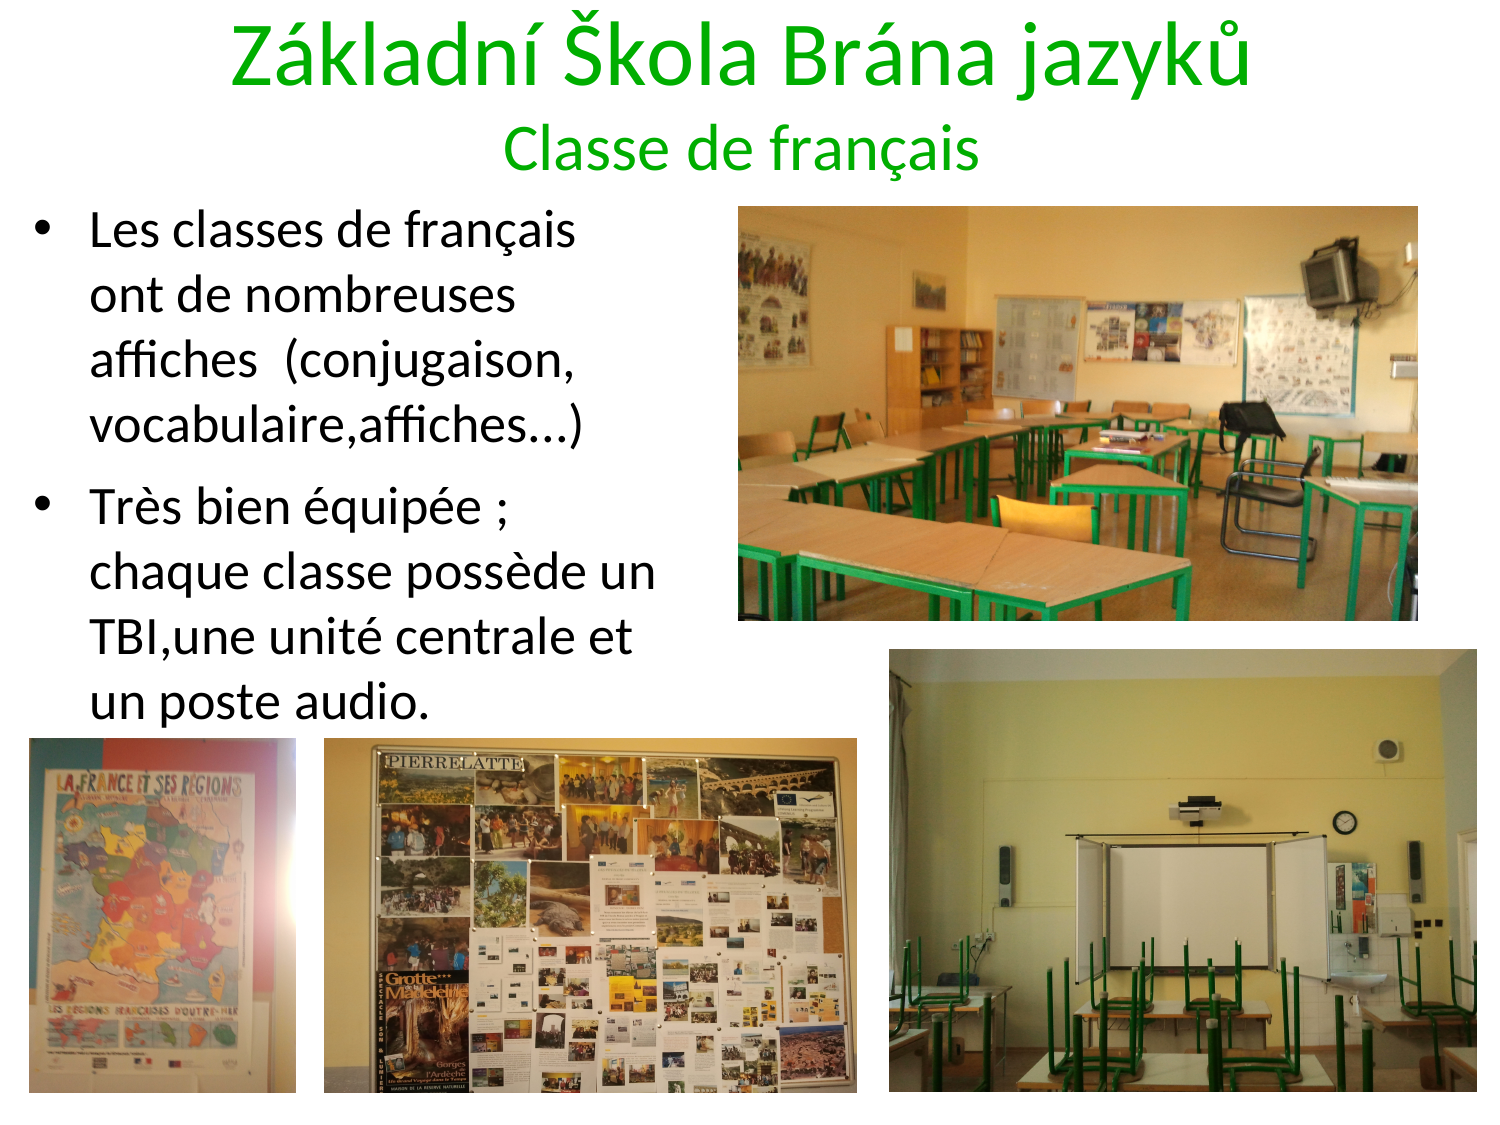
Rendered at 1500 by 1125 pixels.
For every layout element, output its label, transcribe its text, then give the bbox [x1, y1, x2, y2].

picture [29, 738, 296, 1093]
list Les classes de français ont de nombreuses affiches (conjugaison, vocabulaire,affiches...) Très bien équipée ; chaque classe possède un TBI,une unité centrale et un poste audio. [18, 186, 678, 738]
picture [889, 649, 1477, 1092]
picture [324, 738, 857, 1093]
title Základní Škola Brána jazyků Classe de français [67, 0, 1418, 207]
picture [738, 206, 1418, 621]
